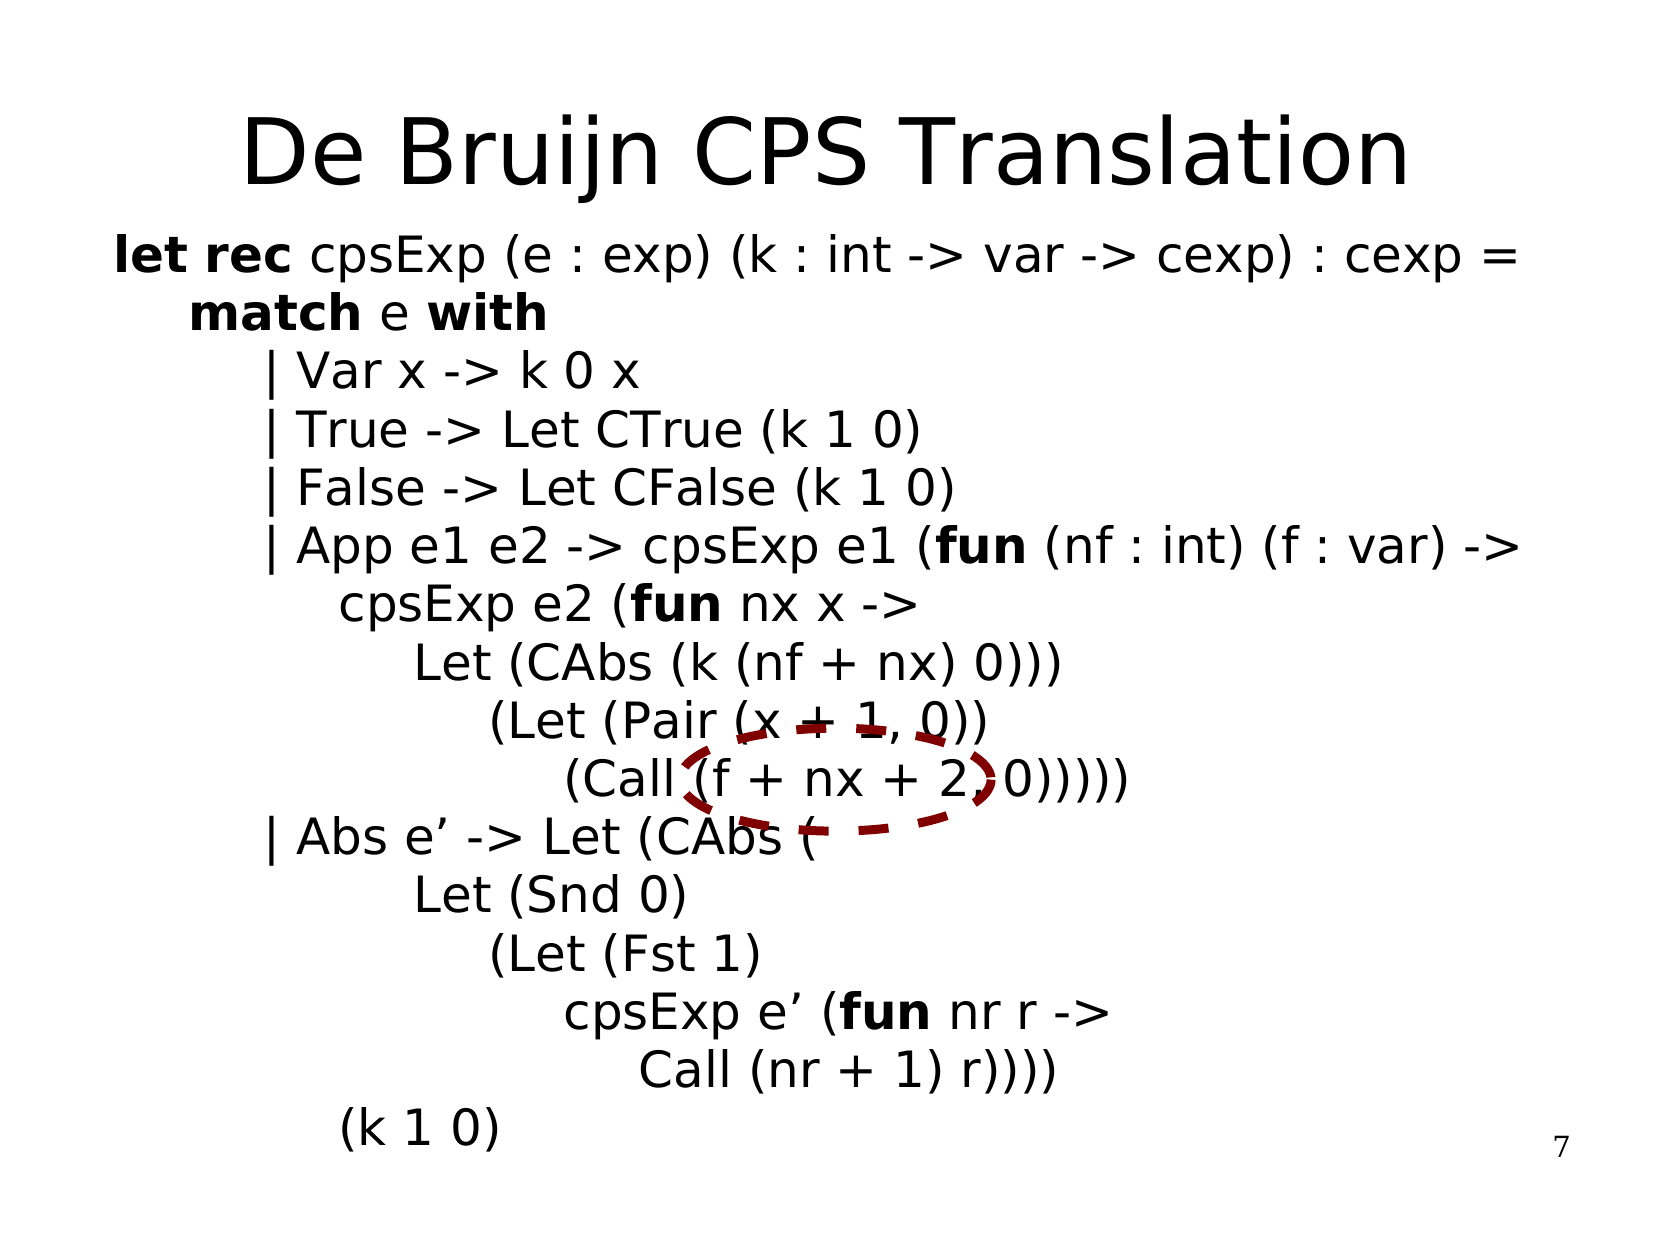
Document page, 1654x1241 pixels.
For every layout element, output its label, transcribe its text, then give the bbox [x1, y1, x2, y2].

title De Bruijn CPS Translation [82, 56, 1571, 250]
text_box let rec cpsExp (e : exp) (k : int -> var -> cexp) : cexp = match e with | Var x -> k 0 x | True -> Let CTrue (k 1 0) | False -> Let CFalse (k 1 0) | App e1 e2 -> cpsExp e1 (fun (nf : int) (f : var) -> cpsExp e2 (fun nx x -> Let (CAbs (k (nf + nx) 0))) (Let (Pair (x + 1, 0)) (Call (f + nx + 2, 0))))) | Abs e’ -> Let (CAbs ( Let (Snd 0) (Let (Fst 1) cpsExp e’ (fun nr r -> Call (nr + 1) r)))) (k 1 0) [98, 218, 1569, 1224]
